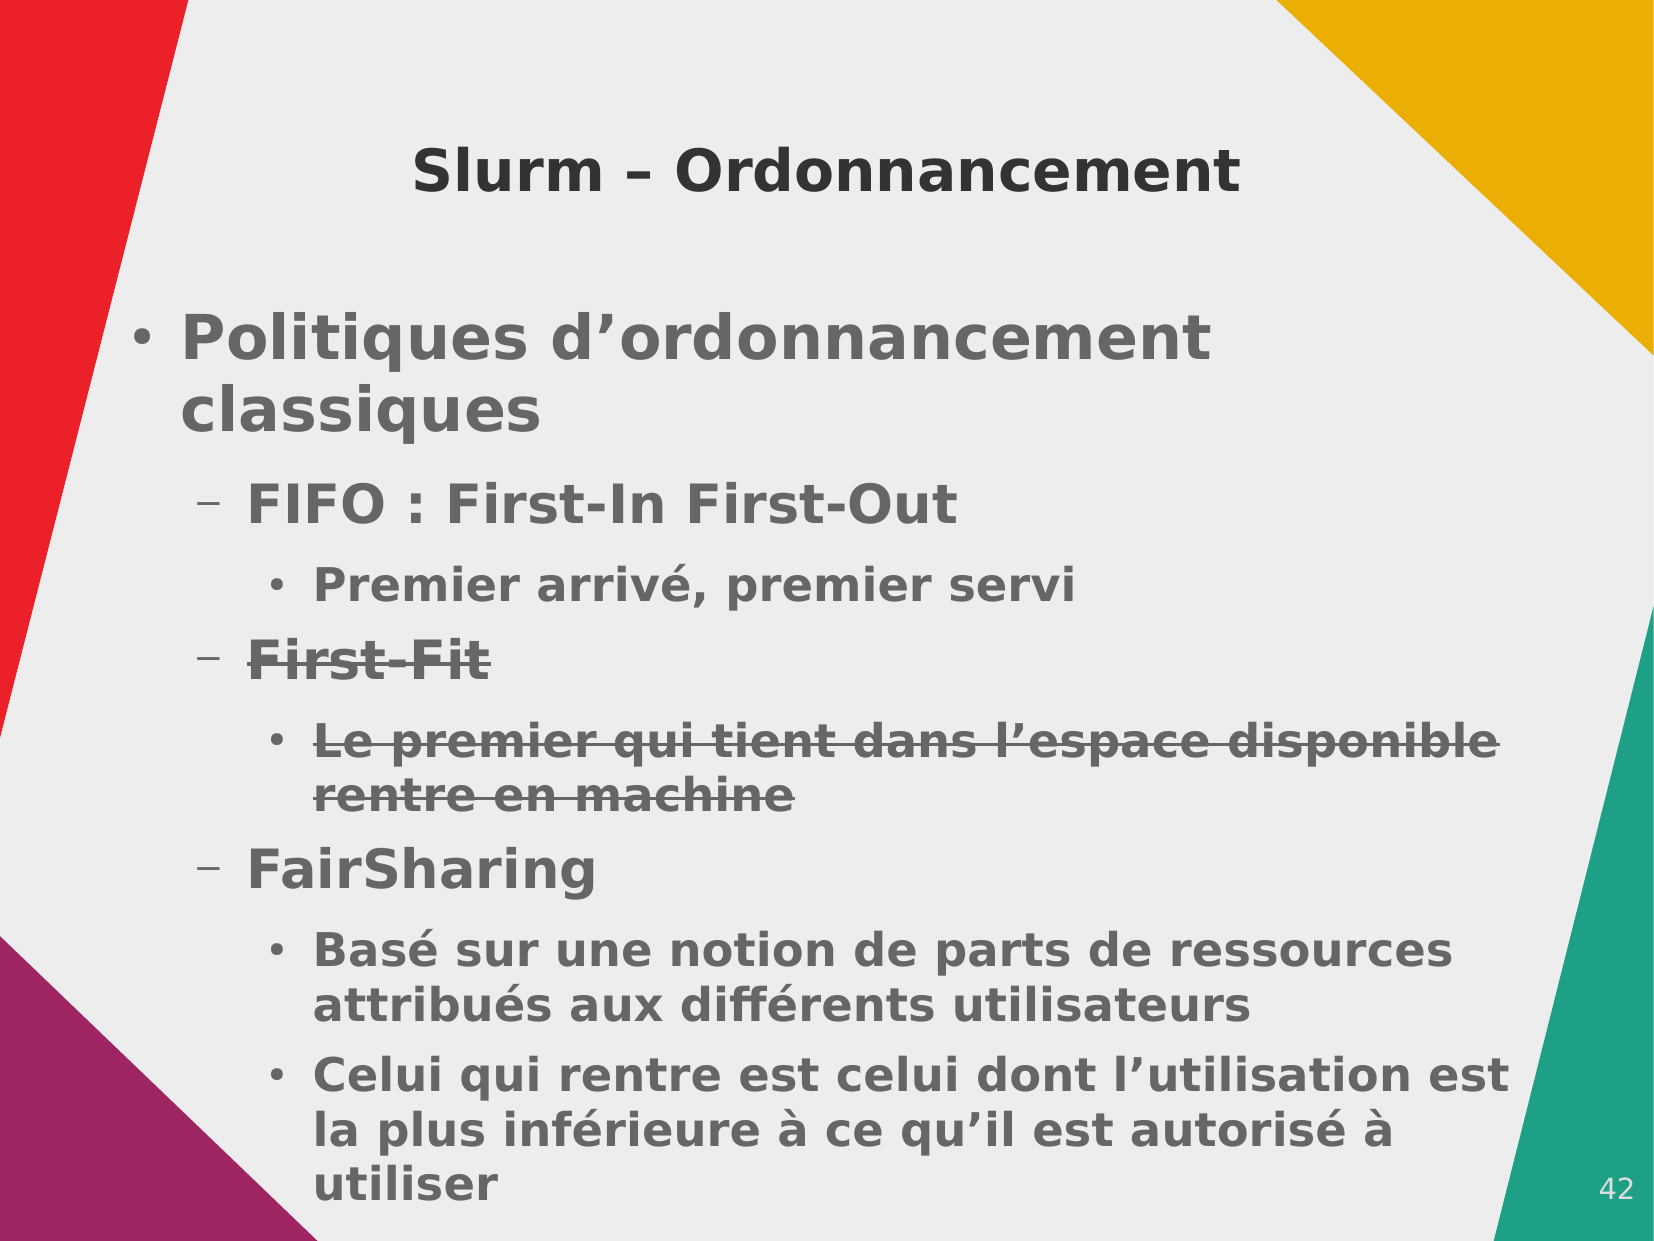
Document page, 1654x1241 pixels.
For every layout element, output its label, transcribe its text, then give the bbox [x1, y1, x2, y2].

list Politiques d’ordonnancement classiques FIFO : First-In First-Out Premier arrivé, premier servi First-Fit Le premier qui tient dans l’espace disponible rentre en machine FairSharing Basé sur une notion de parts de ressources attribués aux différents utilisateurs Celui qui rentre est celui dont l’utilisation est la plus inférieure à ce qu’il est autorisé à utiliser [114, 302, 1539, 1217]
title Slurm – Ordonnancement [114, 73, 1539, 271]
